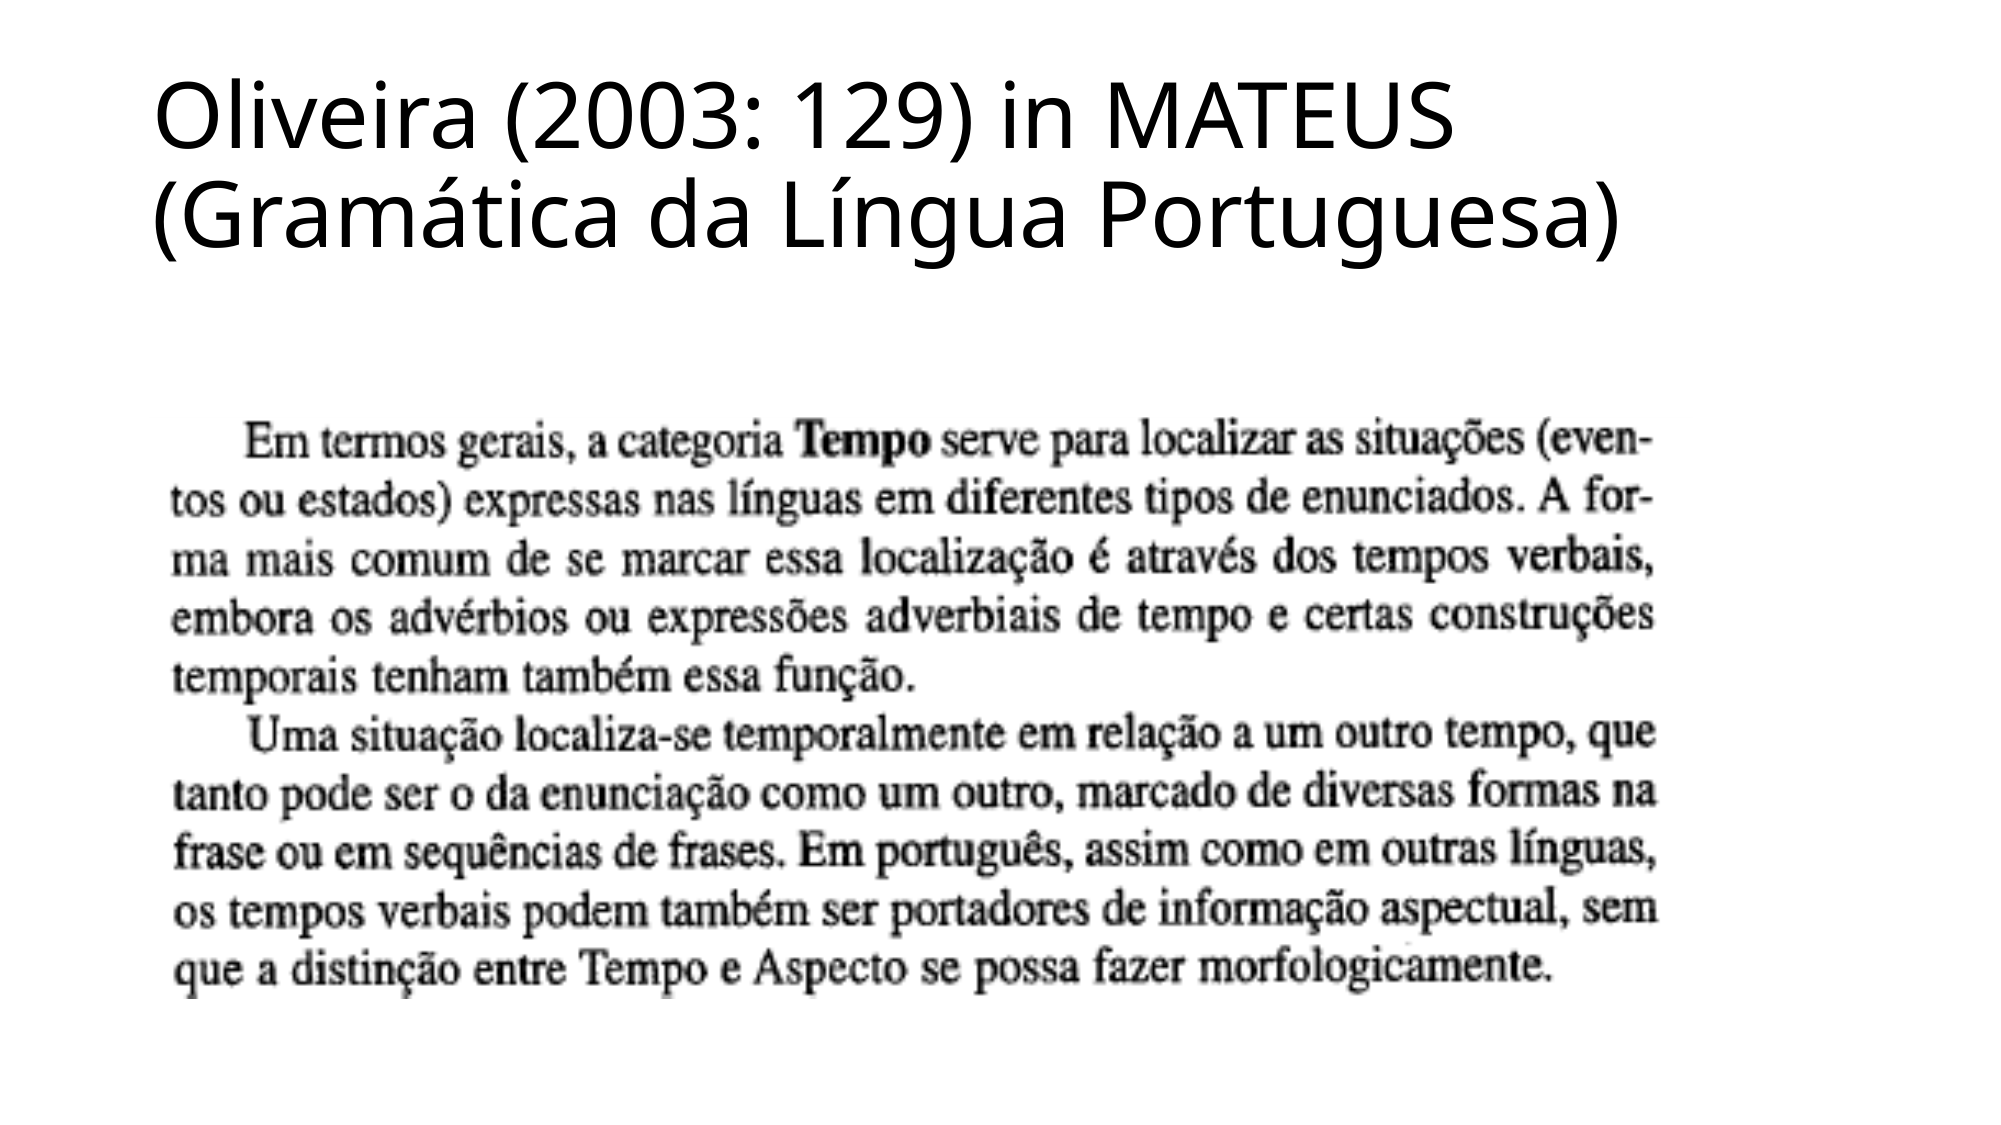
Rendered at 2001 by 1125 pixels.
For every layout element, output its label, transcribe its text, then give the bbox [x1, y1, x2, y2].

picture [149, 416, 1693, 999]
title Oliveira (2003: 129) in MATEUS (Gramática da Língua Portuguesa) [137, 59, 1863, 278]
